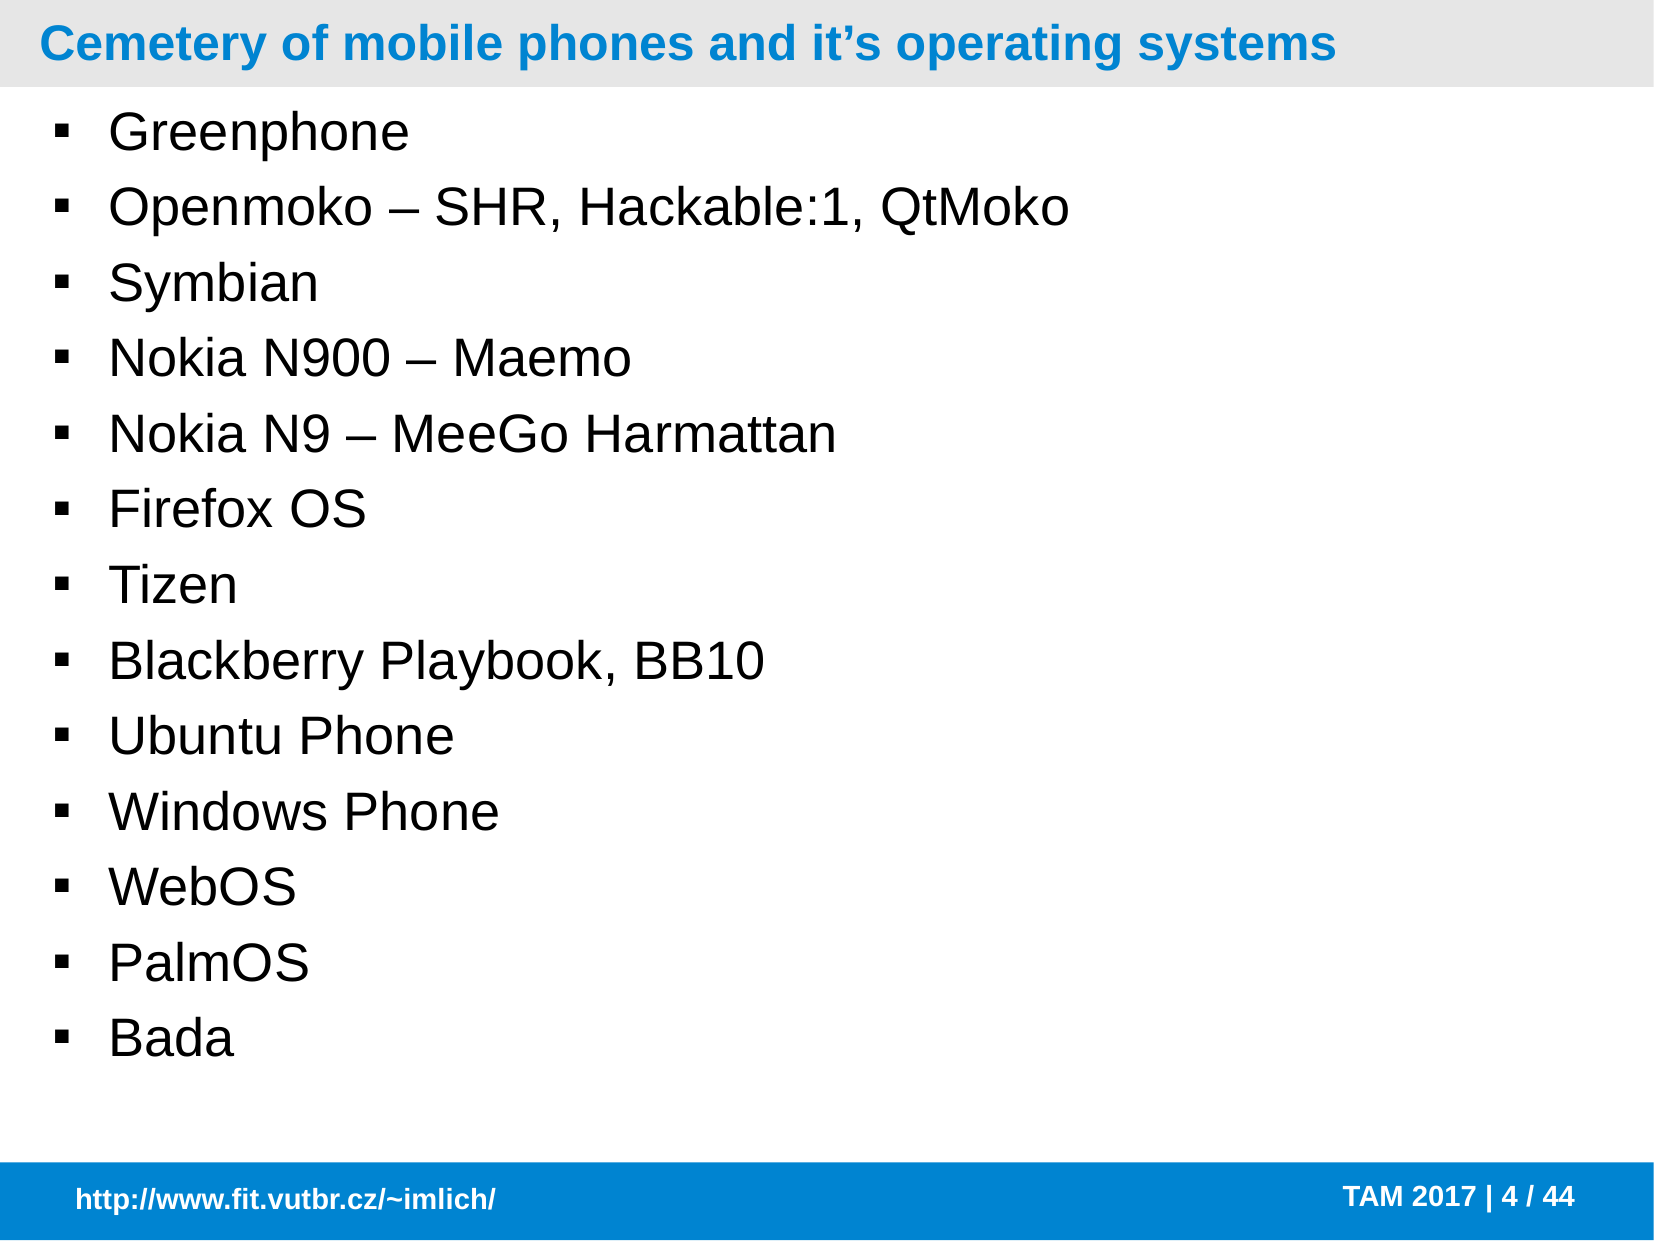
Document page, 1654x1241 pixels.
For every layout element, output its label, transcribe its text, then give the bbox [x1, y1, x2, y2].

title Cemetery of mobile phones and it’s operating systems [39, 5, 1615, 81]
list Greenphone Openmoko – SHR, Hackable:1, QtMoko Symbian Nokia N900 – Maemo Nokia N9 – MeeGo Harmattan Firefox OS Tizen Blackberry Playbook, BB10 Ubuntu Phone Windows Phone WebOS PalmOS Bada [37, 101, 1613, 945]
